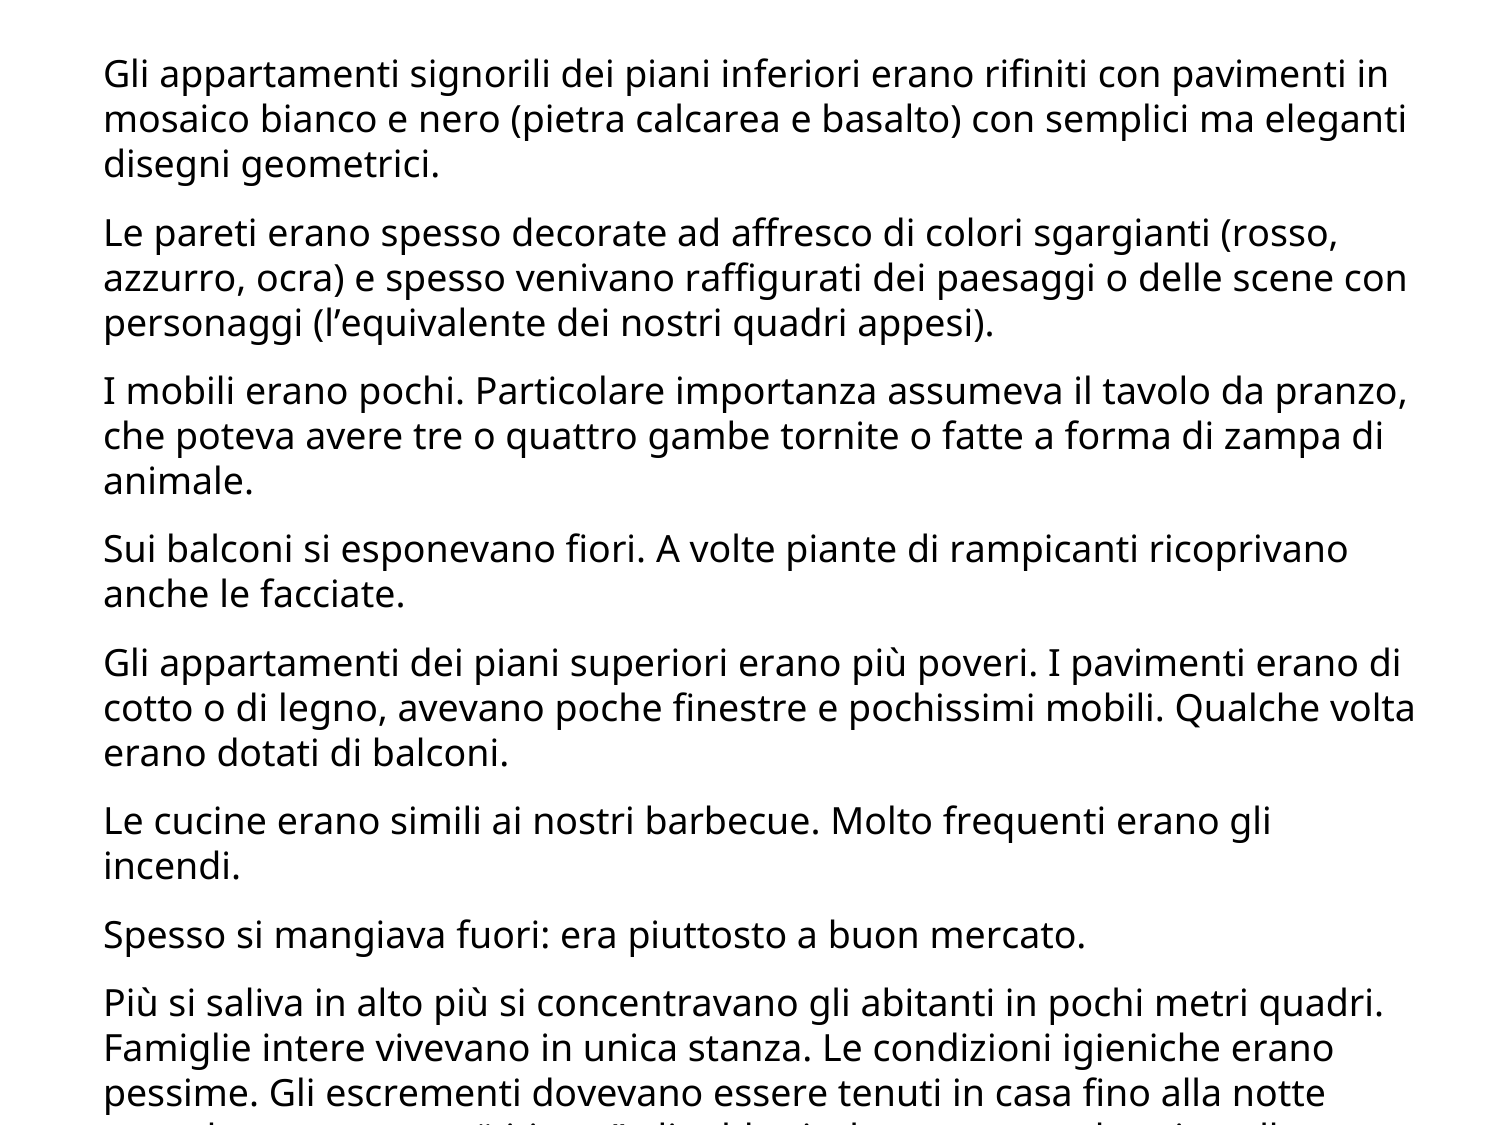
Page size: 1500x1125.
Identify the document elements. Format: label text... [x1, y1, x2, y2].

text_box Gli appartamenti signorili dei piani inferiori erano rifiniti con pavimenti in mosaico bianco e nero (pietra calcarea e basalto) con semplici ma eleganti disegni geometrici. Le pareti erano spesso decorate ad affresco di colori sgargianti (rosso, azzurro, ocra) e spesso venivano raffigurati dei paesaggi o delle scene con personaggi (l’equivalente dei nostri quadri appesi). I mobili erano pochi. Particolare importanza assumeva il tavolo da pranzo, che poteva avere tre o quattro gambe tornite o fatte a forma di zampa di animale. Sui balconi si esponevano fiori. A volte piante di rampicanti ricoprivano anche le facciate. Gli appartamenti dei piani superiori erano più poveri. I pavimenti erano di cotto o di legno, avevano poche finestre e pochissimi mobili. Qualche volta erano dotati di balconi. Le cucine erano simili ai nostri barbecue. Molto frequenti erano gli incendi. Spesso si mangiava fuori: era piuttosto a buon mercato. Più si saliva in alto più si concentravano gli abitanti in pochi metri quadri. Famiglie intere vivevano in unica stanza. Le condizioni igieniche erano pessime. Gli escrementi dovevano essere tenuti in casa fino alla notte quando passavano a “ritirare” gli addetti, che portavano le urine alle “tintorie” dove erano utilizzate per lavare i panni. [88, 42, 1436, 1125]
